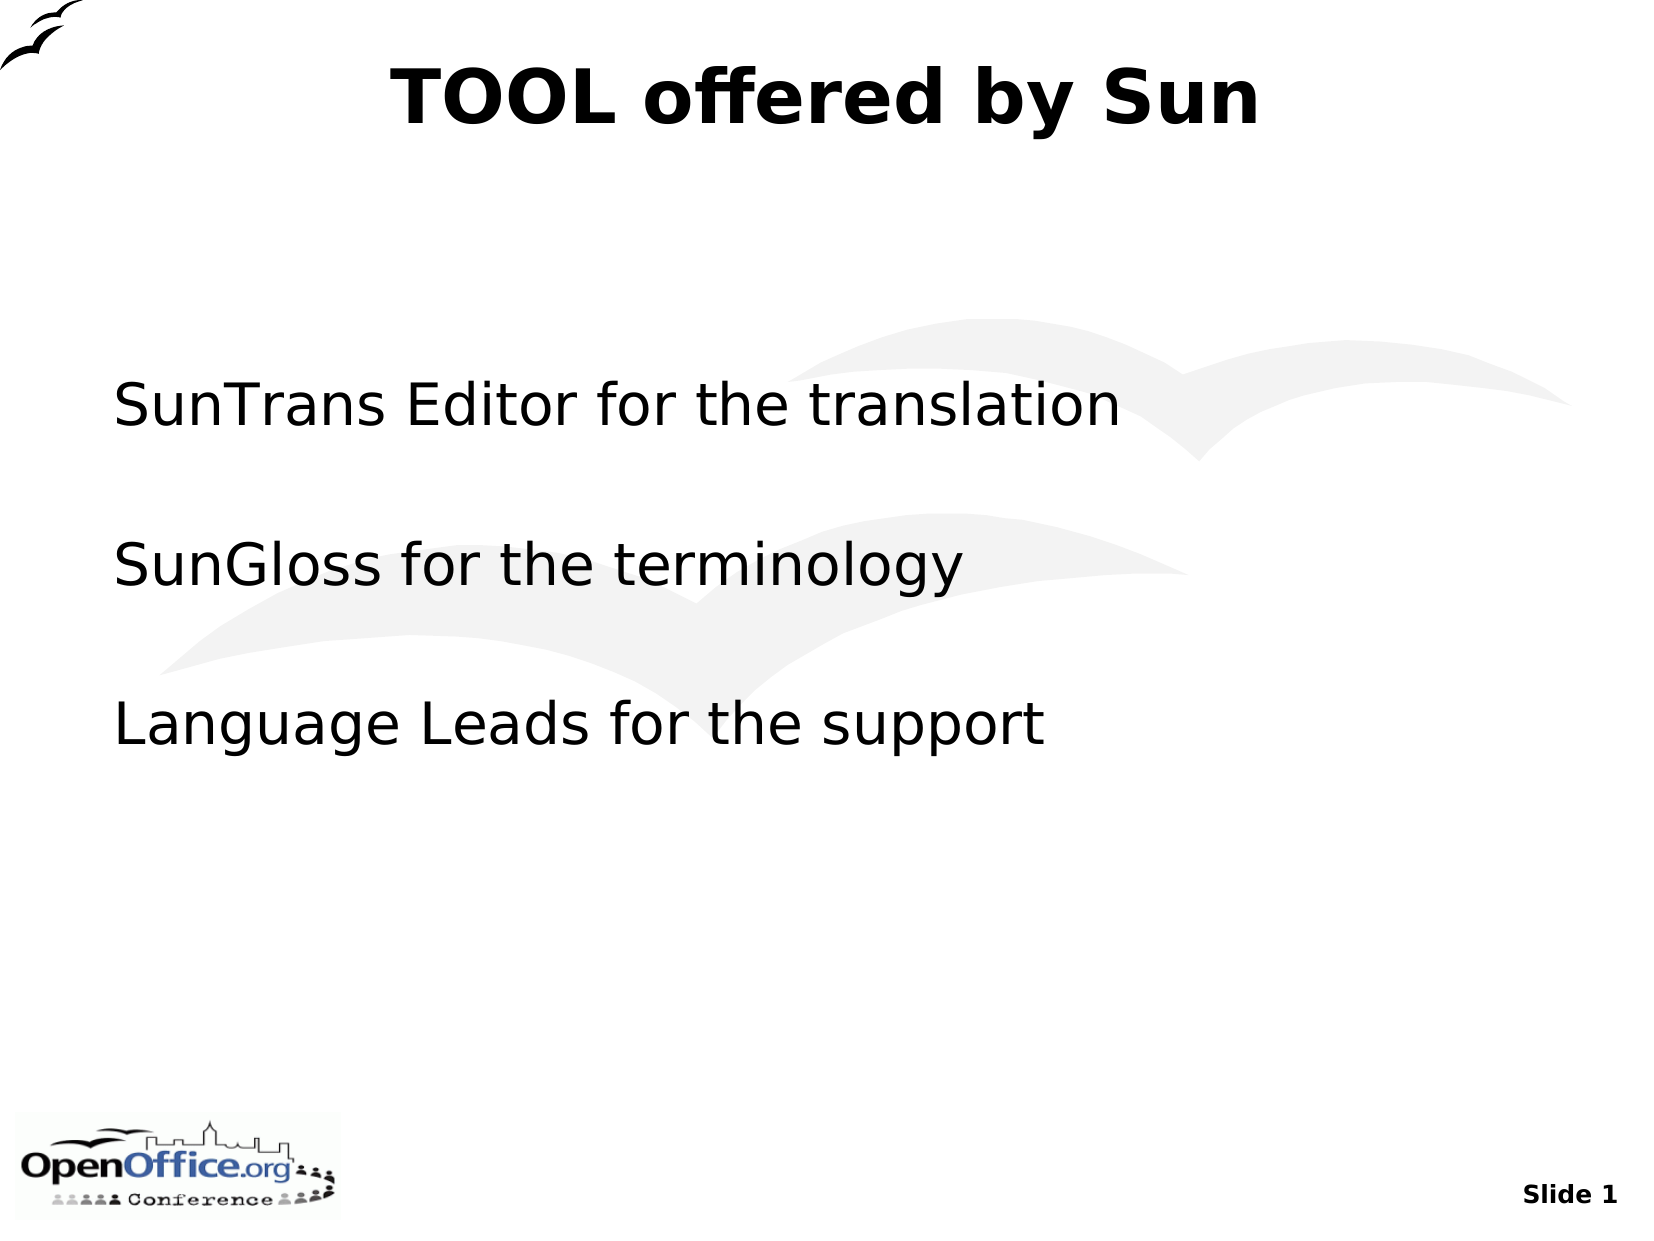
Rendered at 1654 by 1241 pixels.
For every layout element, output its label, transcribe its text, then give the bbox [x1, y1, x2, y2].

list SunTrans Editor for the translation SunGloss for the terminology Language Leads for the support [113, 371, 1540, 883]
title TOOL offered by Sun [0, 0, 1654, 196]
picture [15, 1112, 341, 1220]
